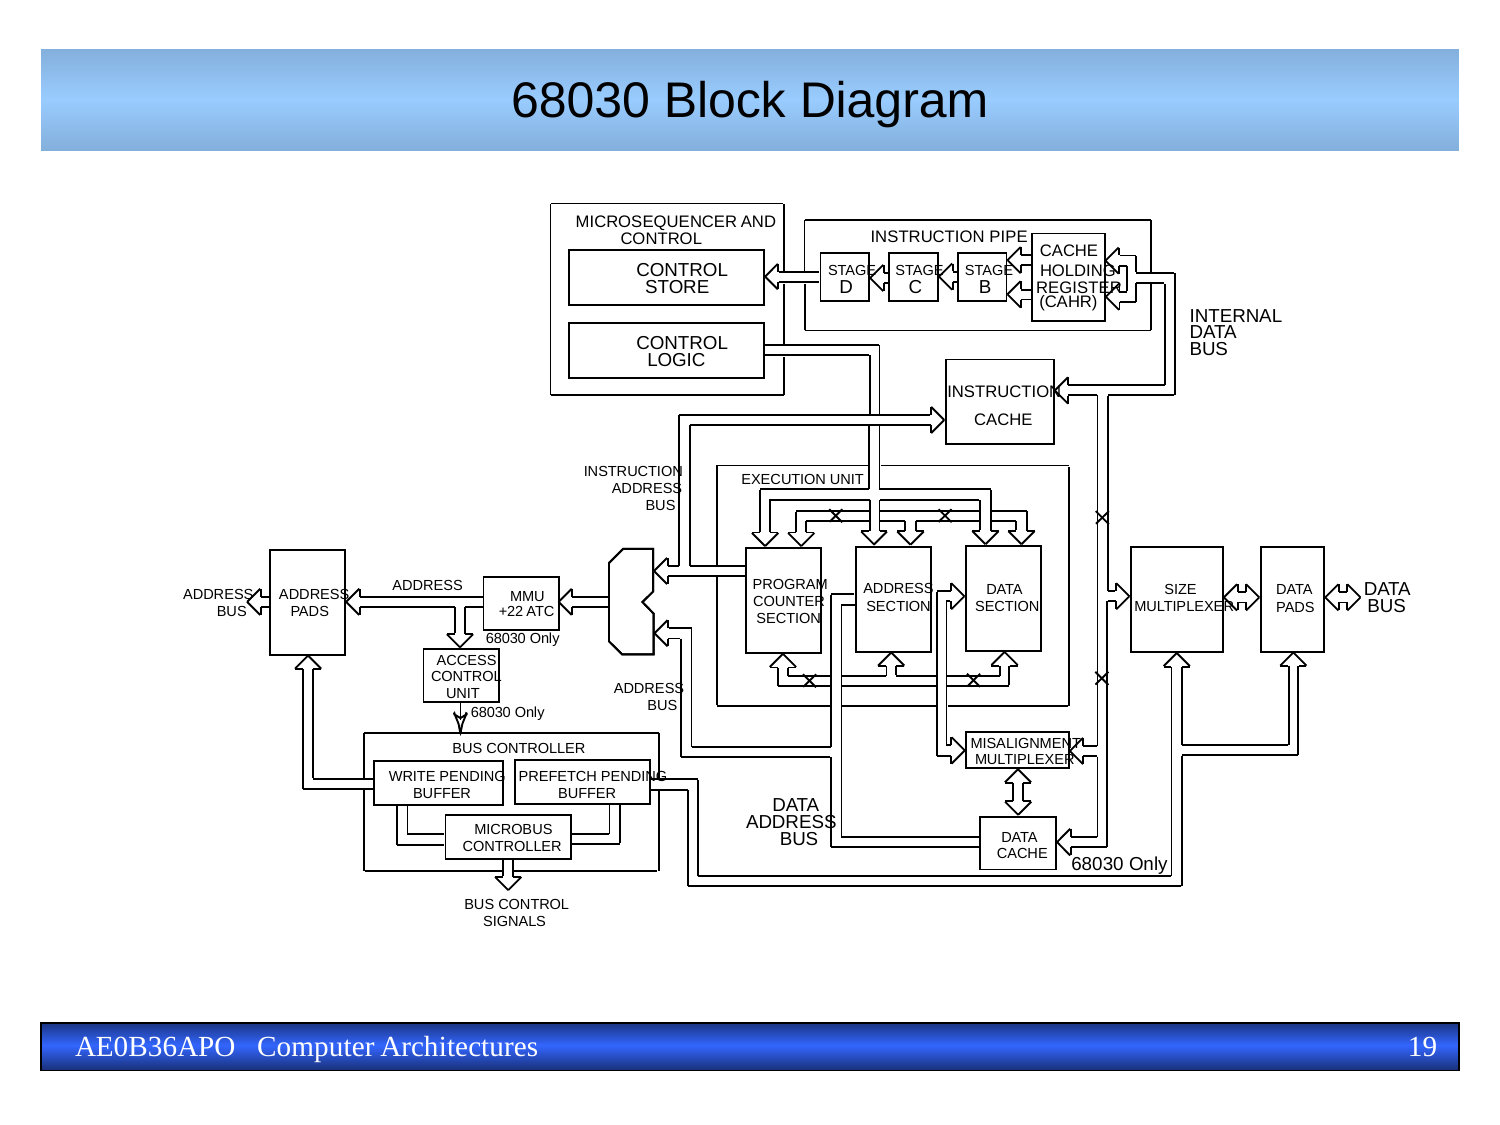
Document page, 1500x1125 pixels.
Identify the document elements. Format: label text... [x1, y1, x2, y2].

title 68030 Block Diagram [41, 49, 1459, 151]
